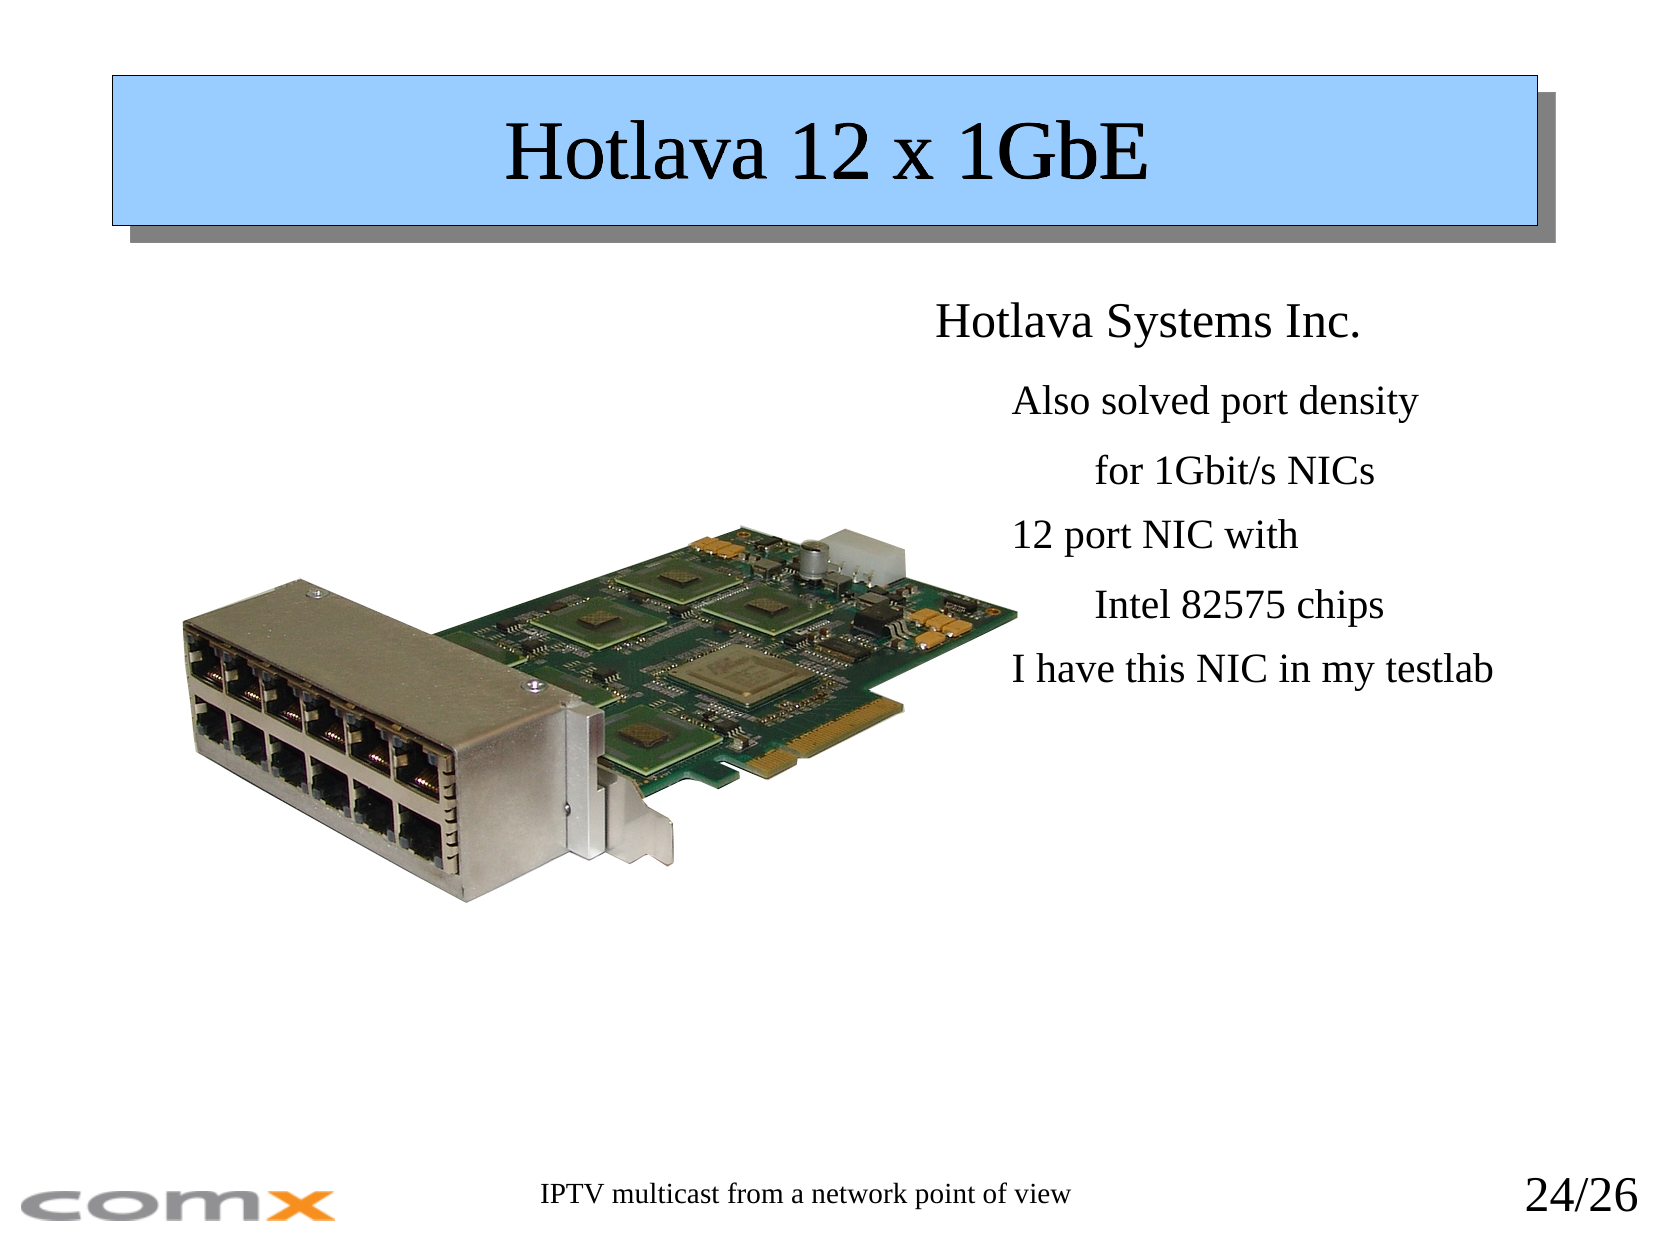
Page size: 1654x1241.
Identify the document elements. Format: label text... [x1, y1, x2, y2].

picture [21, 1191, 335, 1221]
list Hotlava Systems Inc. Also solved port density for 1Gbit/s NICs 12 port NIC with Intel 82575 chips I have this NIC in my testlab [917, 292, 1613, 1051]
picture [0, 415, 917, 1013]
title Hotlava 12 x 1GbE [116, 90, 1538, 211]
